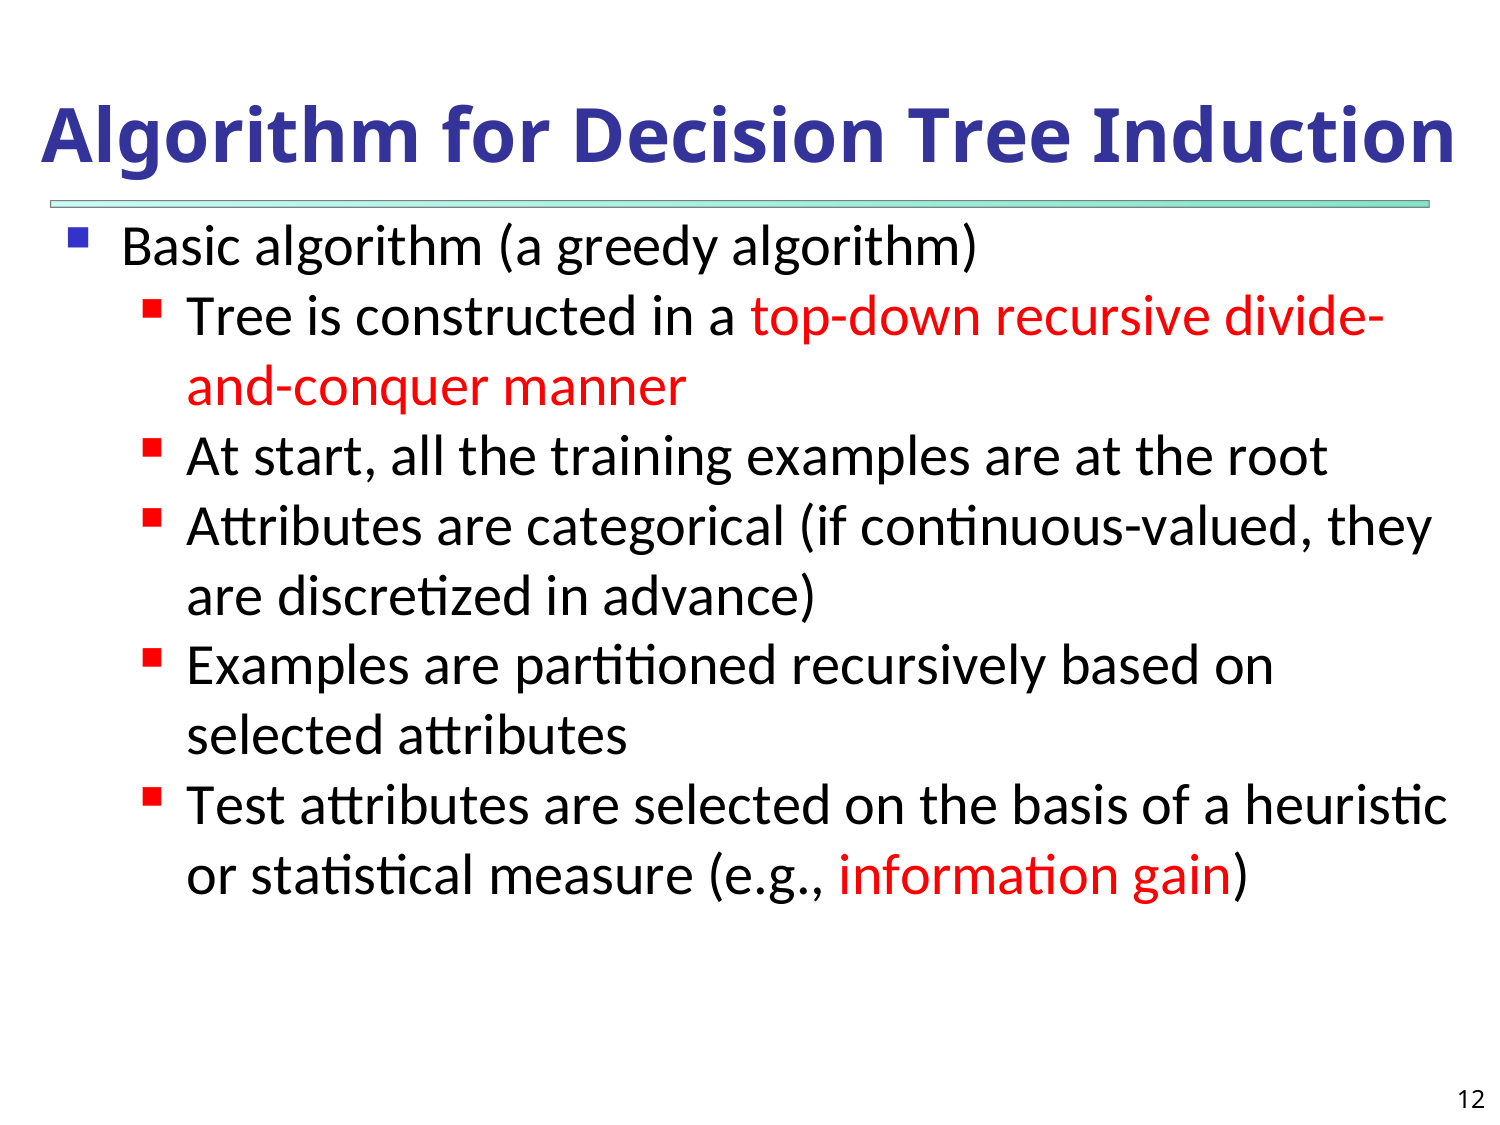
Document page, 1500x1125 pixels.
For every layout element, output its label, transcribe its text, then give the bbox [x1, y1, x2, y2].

text_box <number> [1187, 1062, 1500, 1125]
list Basic algorithm (a greedy algorithm) Tree is constructed in a top-down recursive divide-and-conquer manner At start, all the training examples are at the root Attributes are categorical (if continuous-valued, they are discretized in advance) Examples are partitioned recursively based on selected attributes Test attributes are selected on the basis of a heuristic or statistical measure (e.g., information gain) [49, 199, 1488, 1113]
title Algorithm for Decision Tree Induction [0, 0, 1500, 186]
